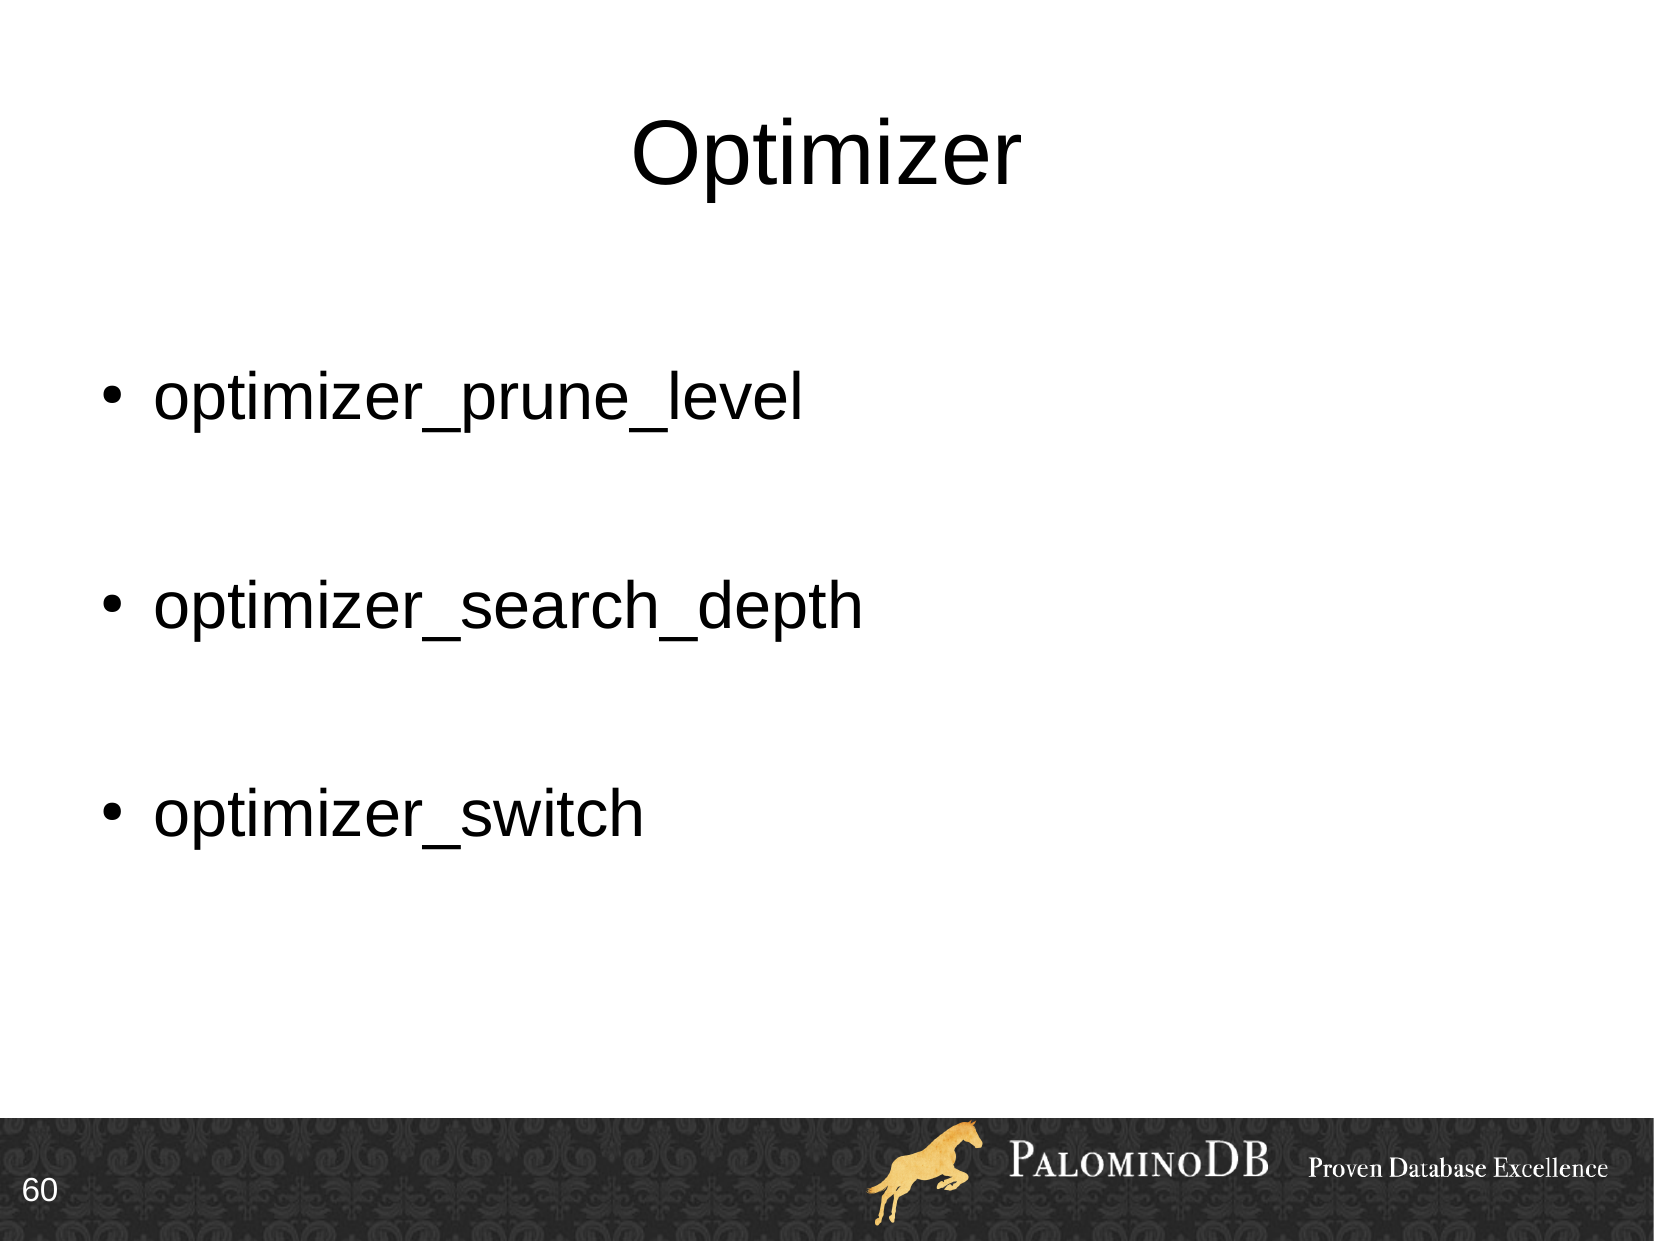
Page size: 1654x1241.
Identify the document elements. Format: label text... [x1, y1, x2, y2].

list optimizer_prune_level optimizer_search_depth optimizer_switch [82, 254, 1571, 1074]
picture [0, 1109, 1654, 1241]
title Optimizer [82, 49, 1571, 254]
